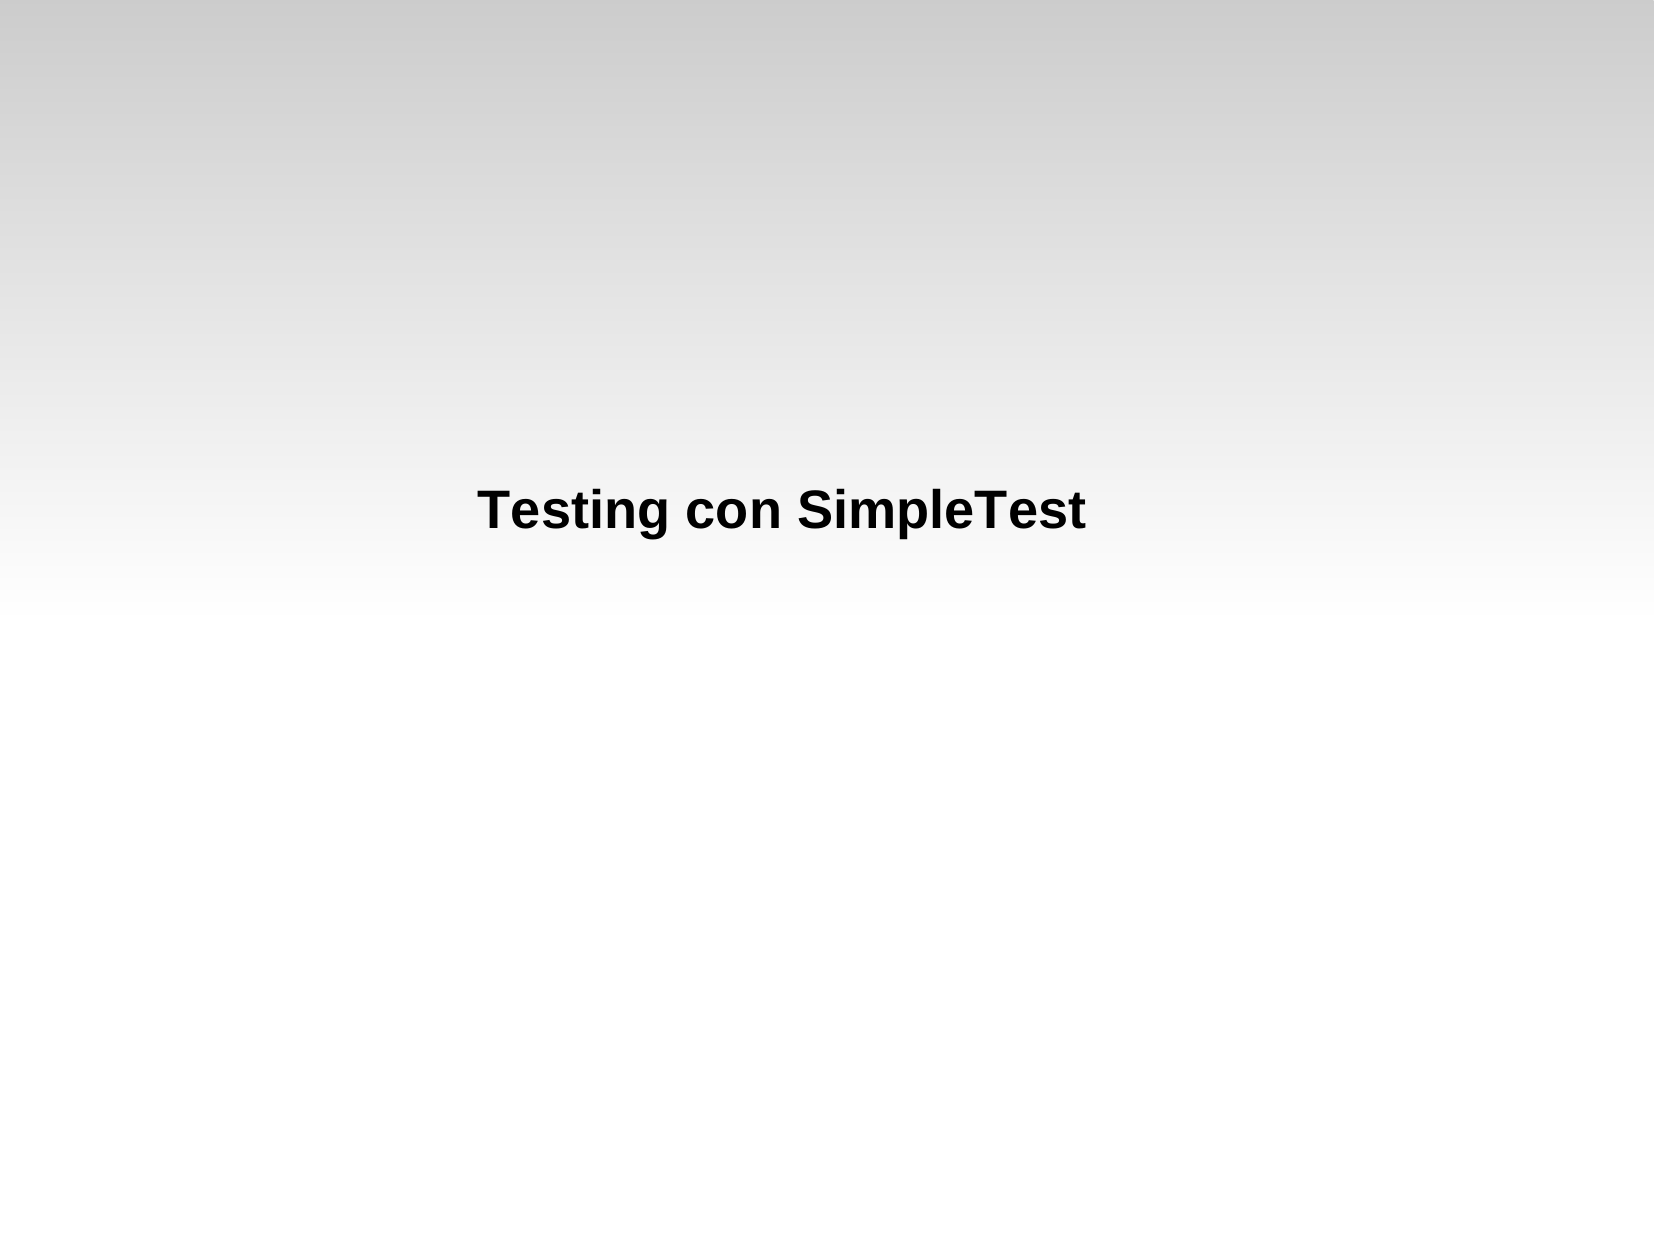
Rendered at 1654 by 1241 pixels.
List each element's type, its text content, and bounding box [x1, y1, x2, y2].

text_box Testing con SimpleTest [236, 472, 1329, 621]
